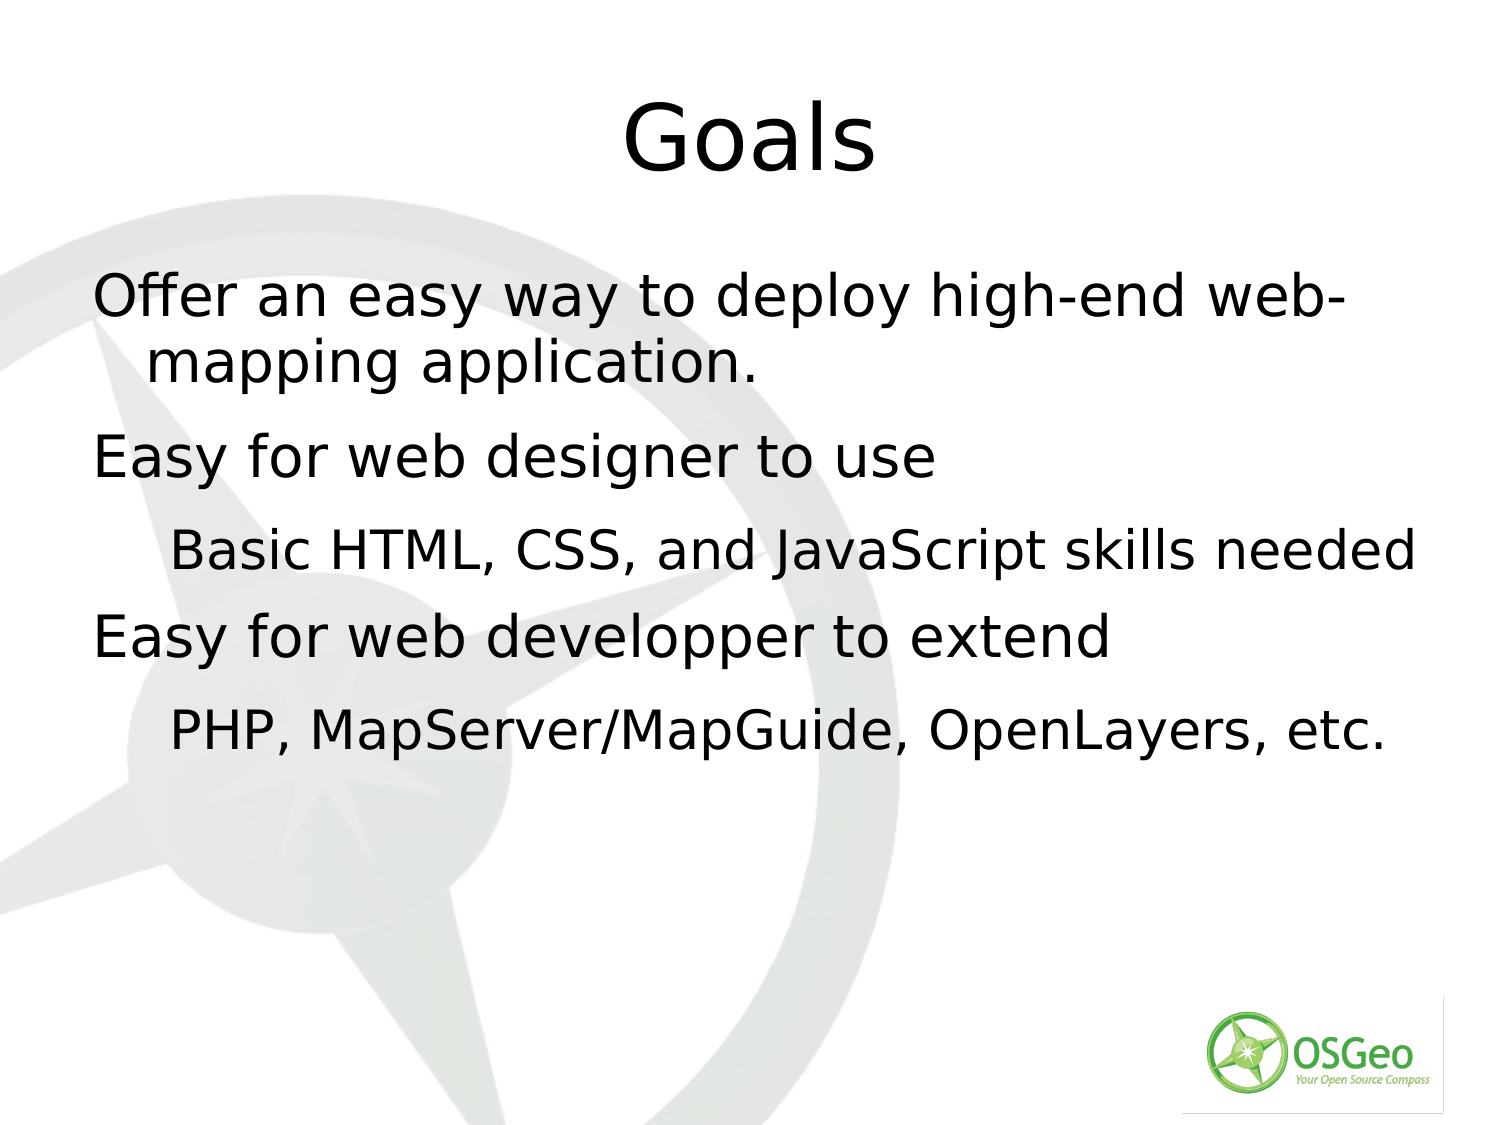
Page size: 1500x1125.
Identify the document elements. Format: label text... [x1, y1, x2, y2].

picture [1181, 996, 1444, 1114]
picture [0, 174, 976, 1125]
list Offer an easy way to deploy high-end web-mapping application. Easy for web designer to use Basic HTML, CSS, and JavaScript skills needed Easy for web developper to extend PHP, MapServer/MapGuide, OpenLayers, etc. [74, 263, 1425, 993]
title Goals [74, 44, 1425, 233]
